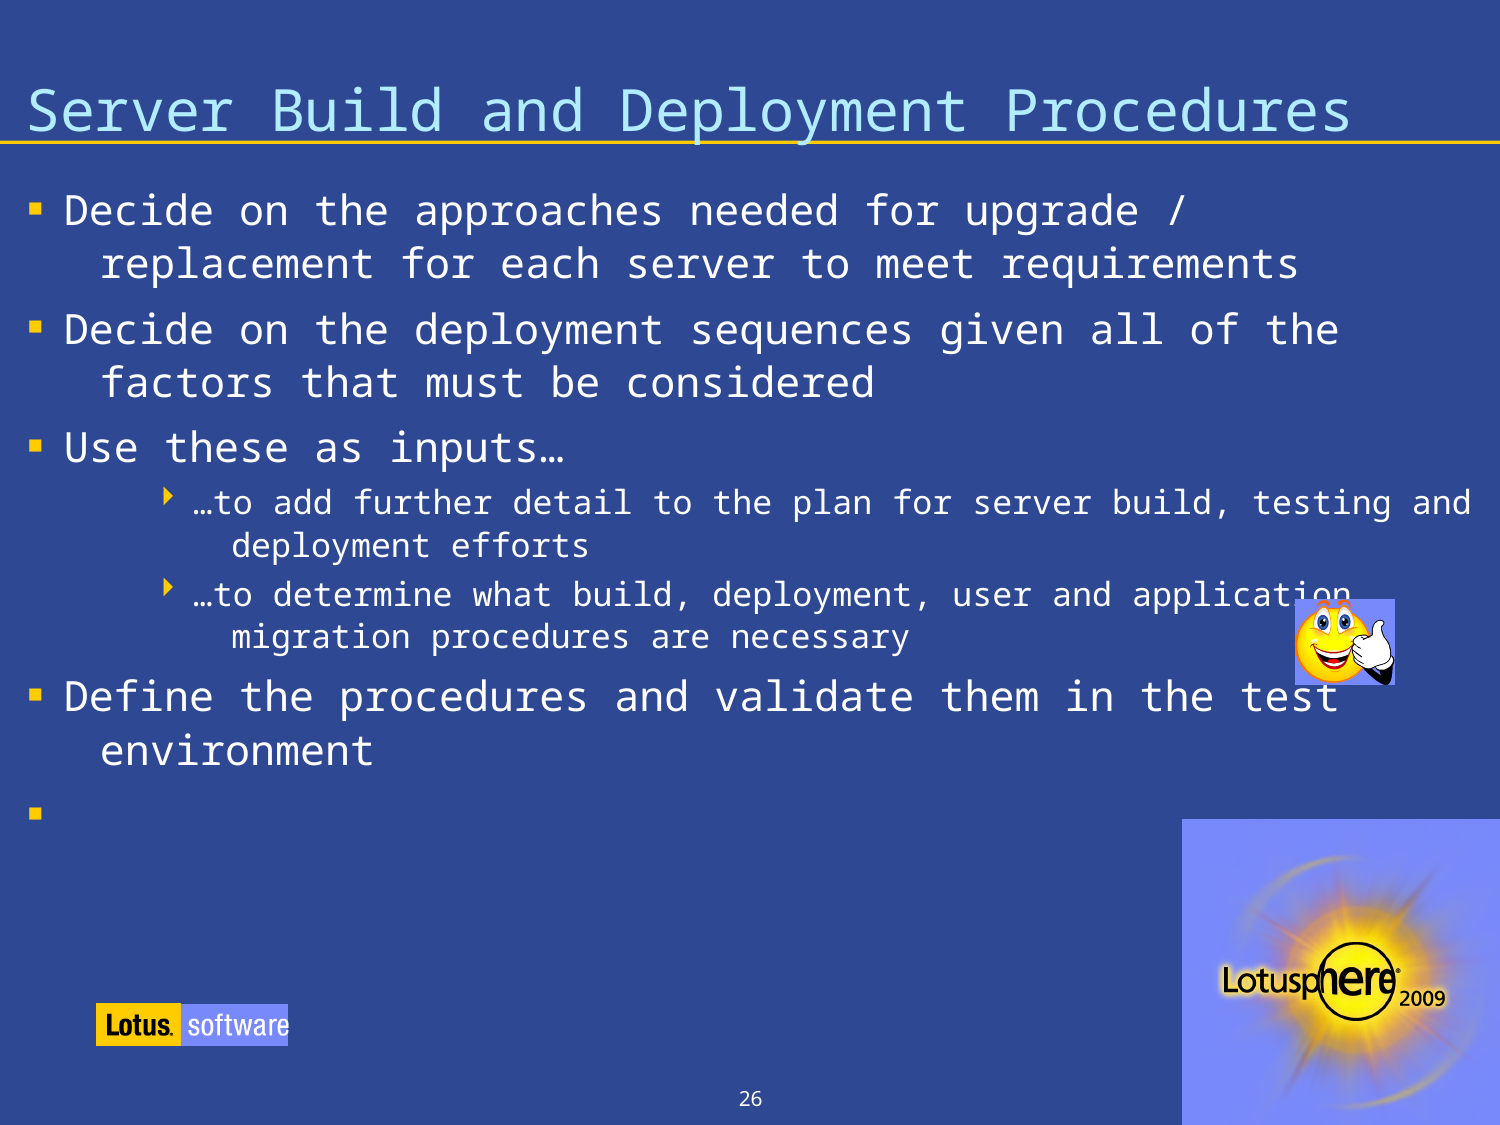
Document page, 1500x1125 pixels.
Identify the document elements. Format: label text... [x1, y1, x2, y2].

title Server Build and Deployment Procedures [25, 74, 1476, 165]
list Decide on the approaches needed for upgrade / replacement for each server to meet requirements Decide on the deployment sequences given all of the factors that must be considered Use these as inputs… …to add further detail to the plan for server build, testing and deployment efforts …to determine what build, deployment, user and application migration procedures are necessary Define the procedures and validate them in the test environment [24, 174, 1476, 1011]
picture [1294, 599, 1395, 686]
picture [1181, 818, 1500, 1125]
picture [96, 1011, 289, 1046]
